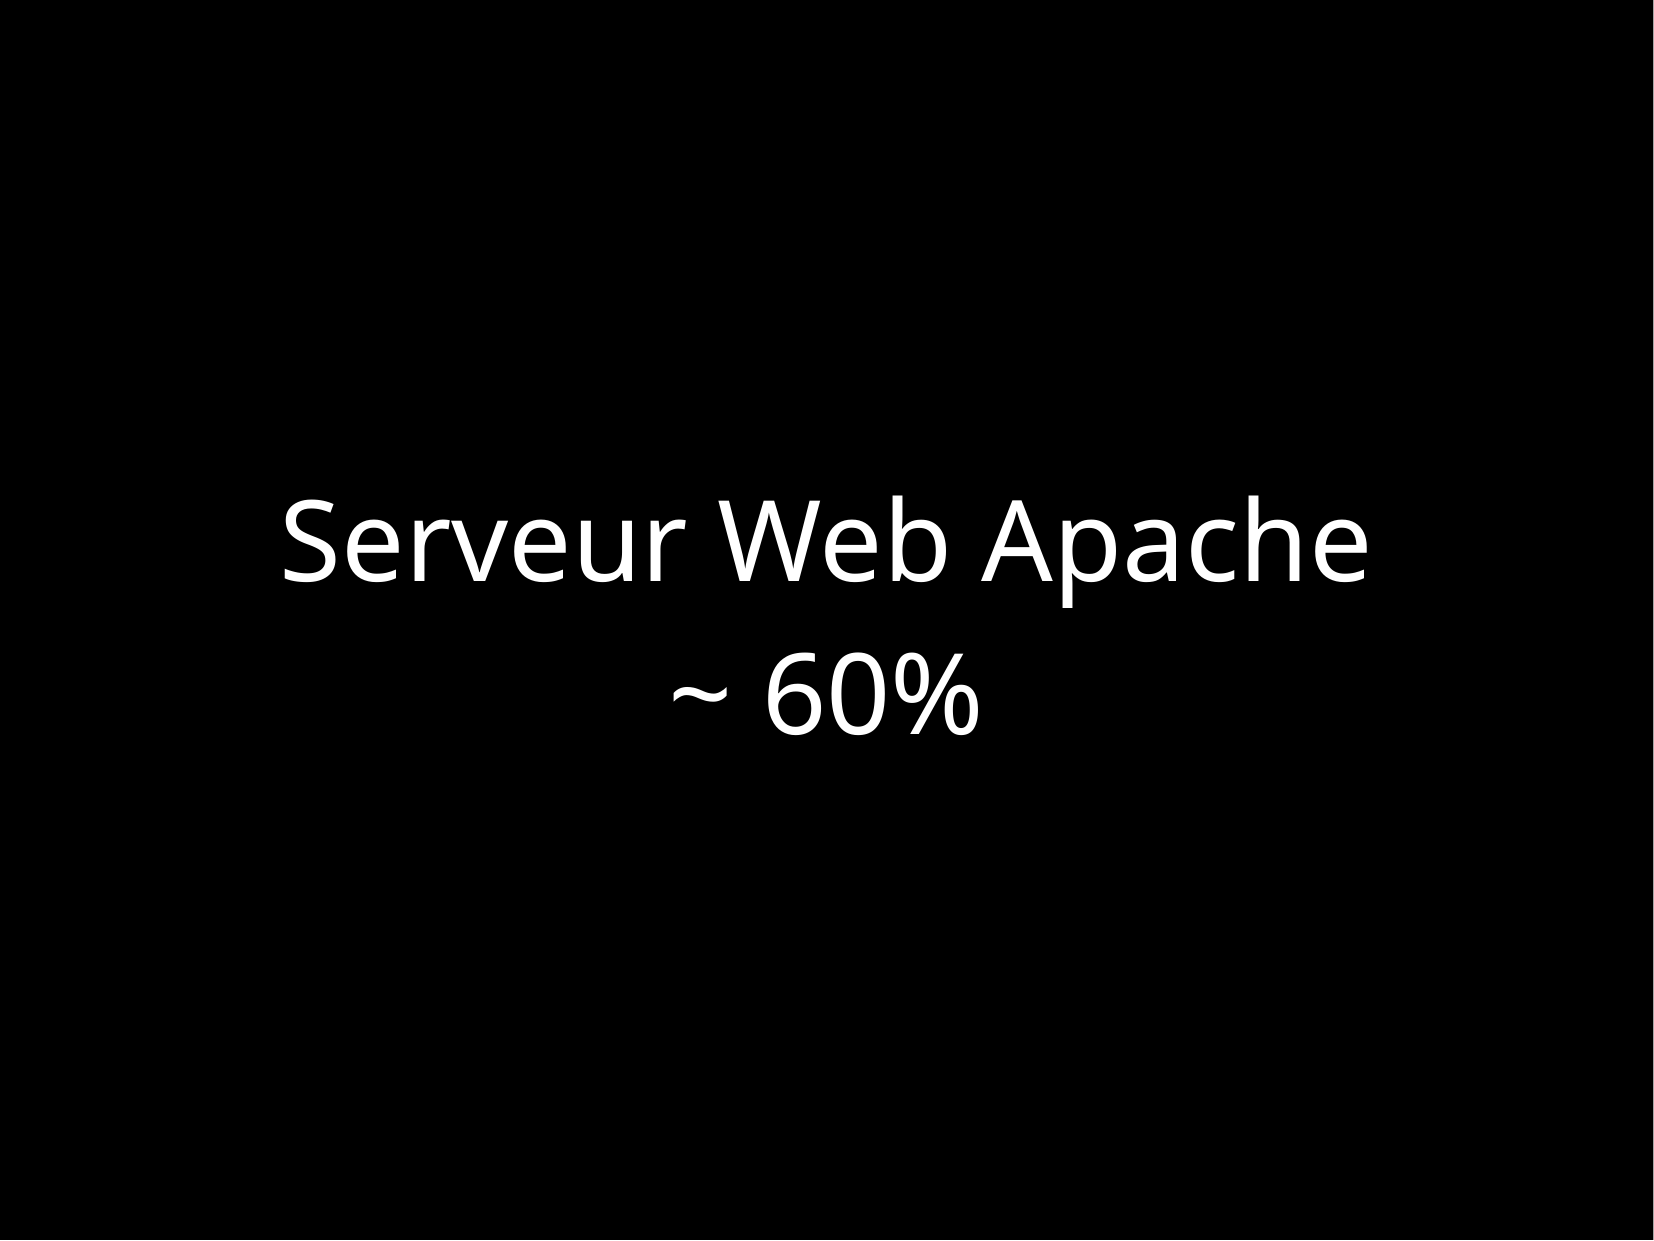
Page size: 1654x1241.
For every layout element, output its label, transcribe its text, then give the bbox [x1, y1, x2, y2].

title Serveur Web Apache ~ 60% [82, 56, 1571, 1172]
